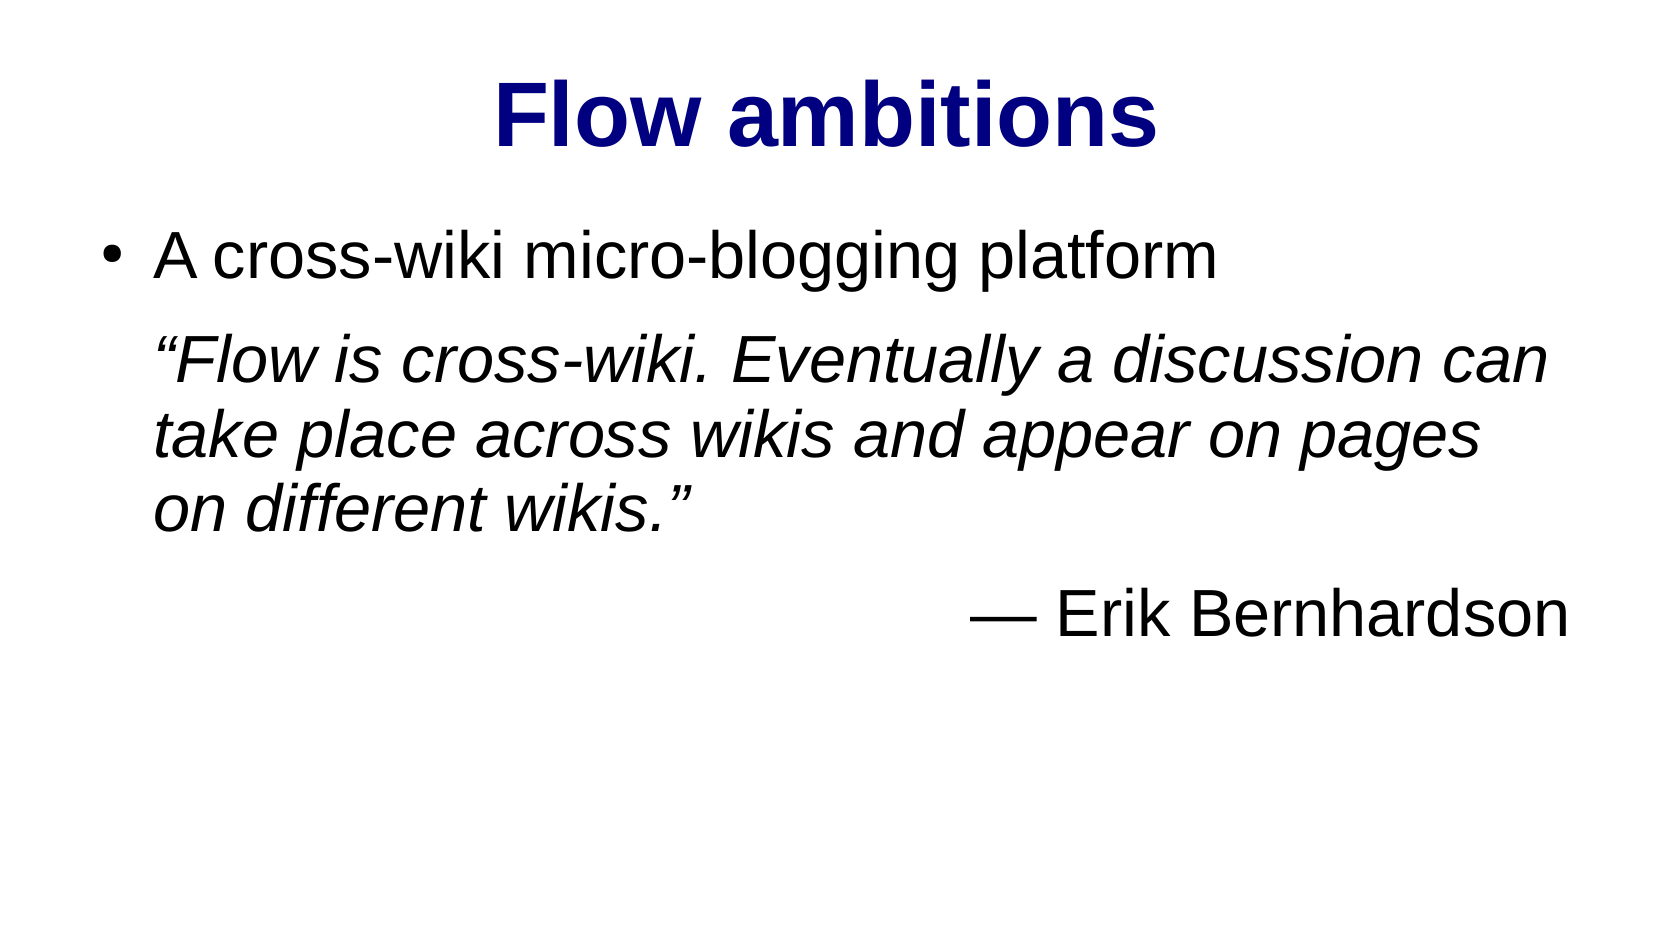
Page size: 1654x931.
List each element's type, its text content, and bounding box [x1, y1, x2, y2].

list A cross-wiki micro-blogging platform “Flow is cross-wiki. Eventually a discussion can take place across wikis and appear on pages on different wikis.” — Erik Bernhardson [82, 217, 1571, 758]
title Flow ambitions [82, 37, 1571, 193]
